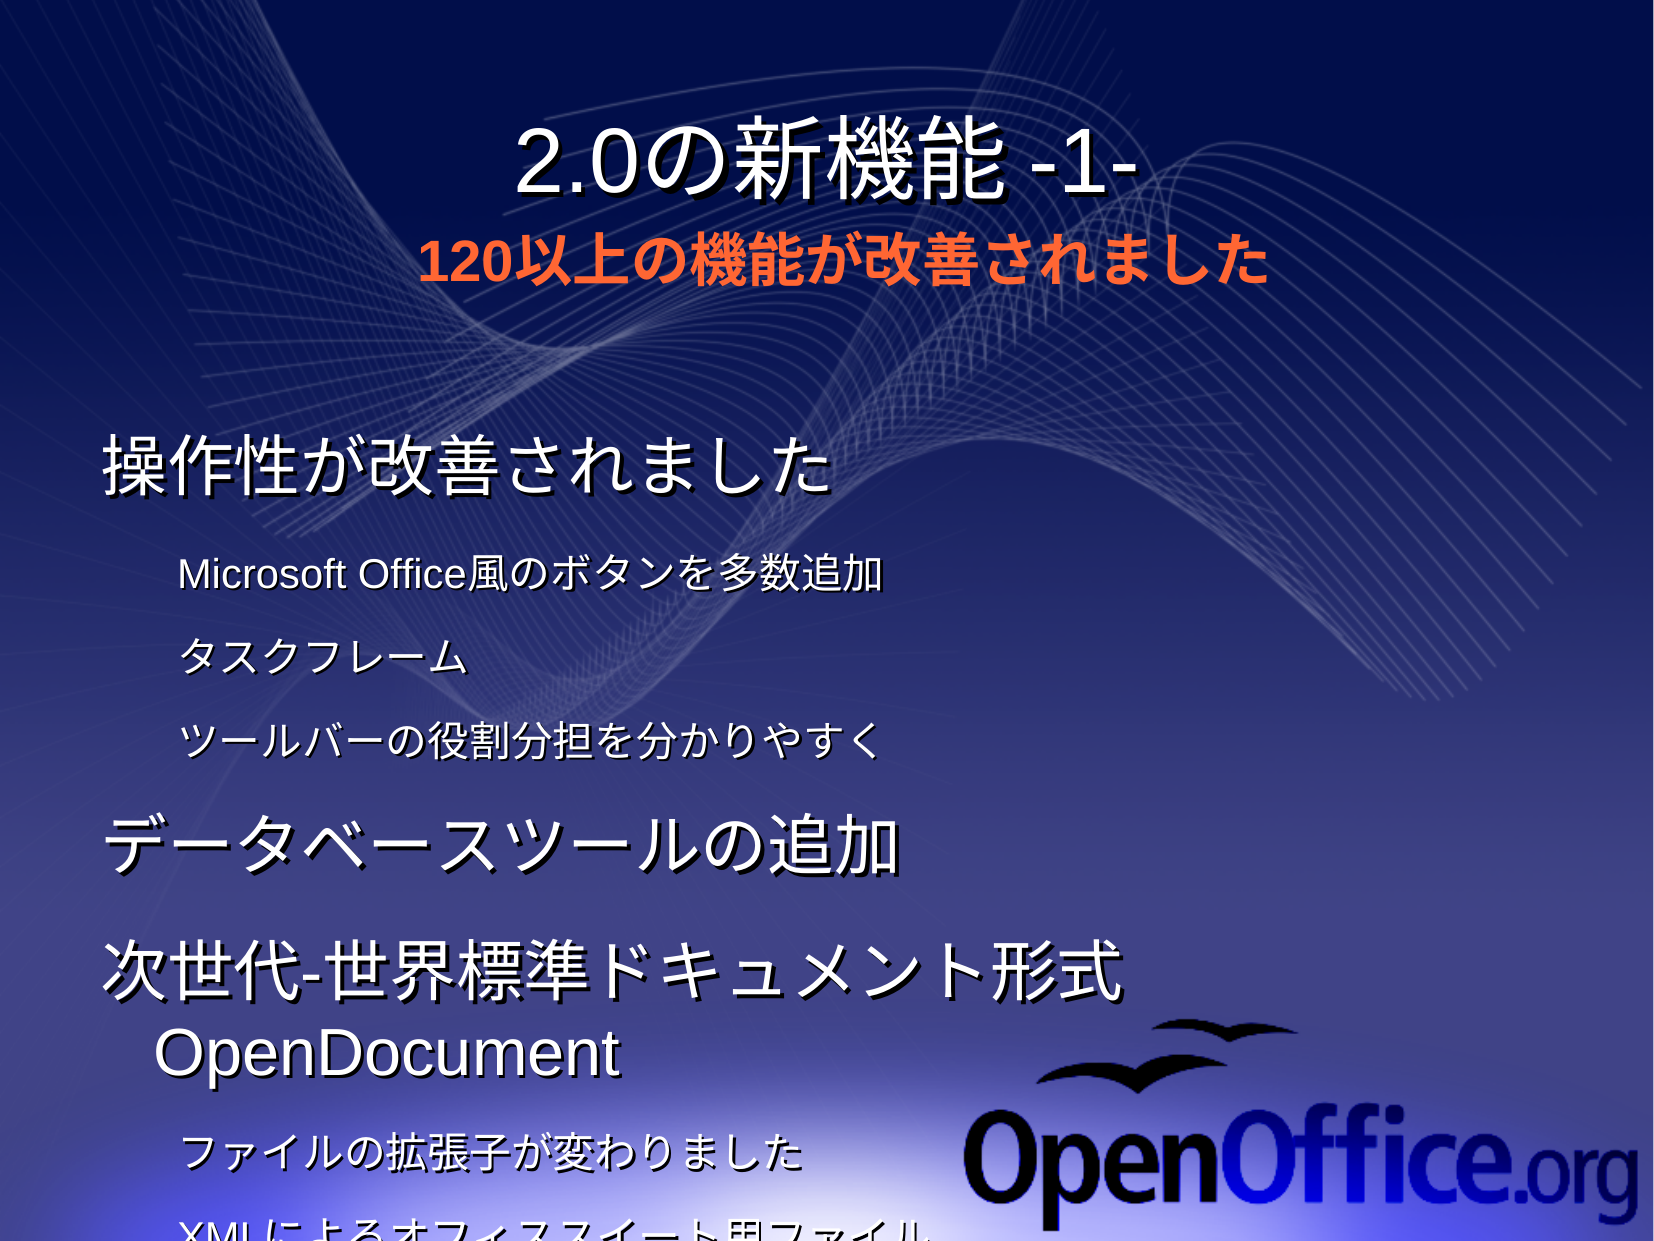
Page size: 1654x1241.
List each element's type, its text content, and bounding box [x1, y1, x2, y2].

picture [832, 1234, 839, 1241]
text_box 120以上の機能が改善されました [88, 206, 1565, 289]
picture [366, 1226, 373, 1232]
picture [0, 0, 1654, 1241]
picture [700, 1237, 710, 1241]
list 操作性が改善されました Microsoft Office風のボタンを多数追加 タスクフレーム ツールバーの役割分担を分かりやすく データベースツールの追加 次世代-世界標準ドキュメント形式OpenDocument ファイルの拡張子が変わりました XMLによるオフィススイート用ファイル Microsoftが同様の作戦を採ろうとしていますが、まだ実物がありません [82, 413, 1571, 1109]
title 2.0の新機能 -1- [82, 56, 1571, 250]
